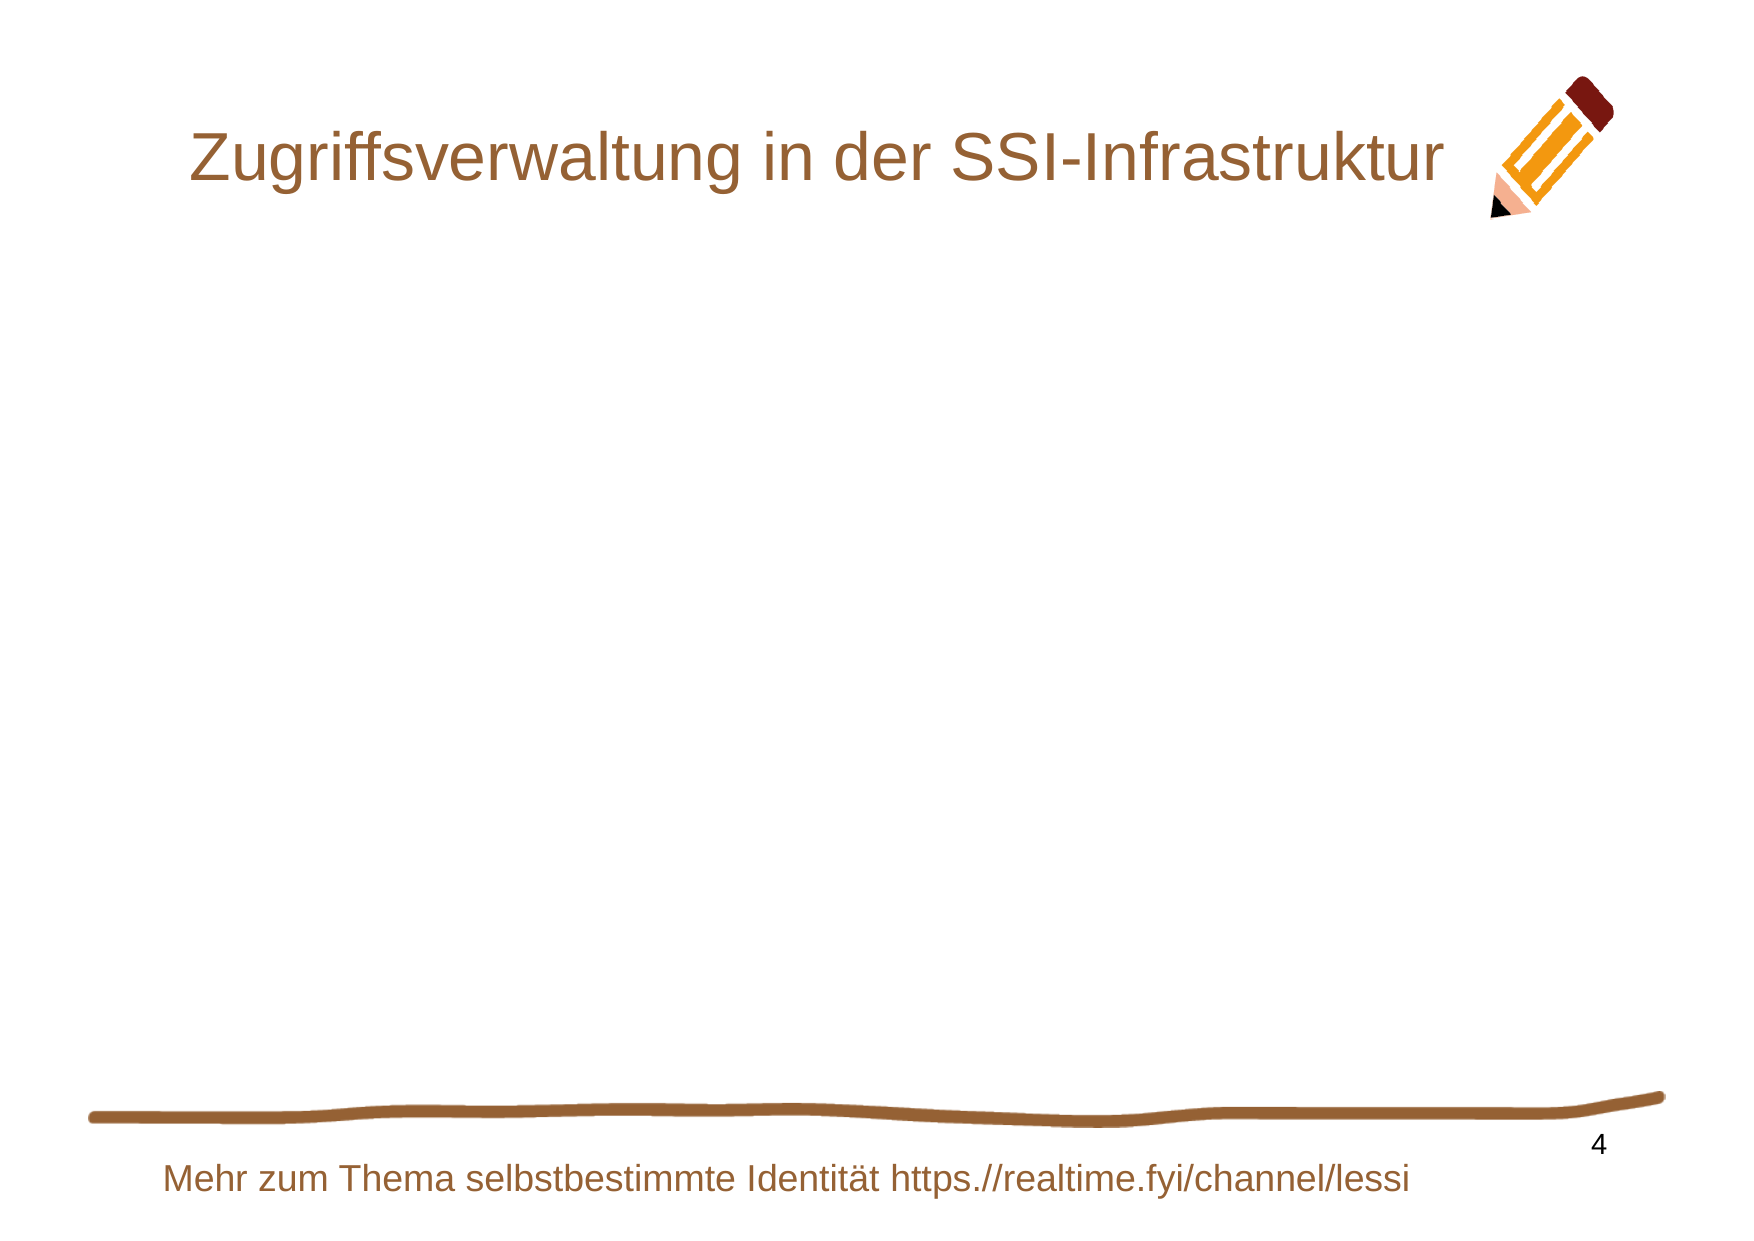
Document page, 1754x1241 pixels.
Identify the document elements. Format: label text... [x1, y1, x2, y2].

title Zugriffsverwaltung in der SSI-Infrastruktur [146, 94, 1491, 220]
text_box Mehr zum Thema selbstbestimmte Identität https.//realtime.fyi/channel/lessi [147, 1149, 1426, 1207]
picture [1490, 76, 1614, 220]
picture [88, 1091, 1666, 1128]
